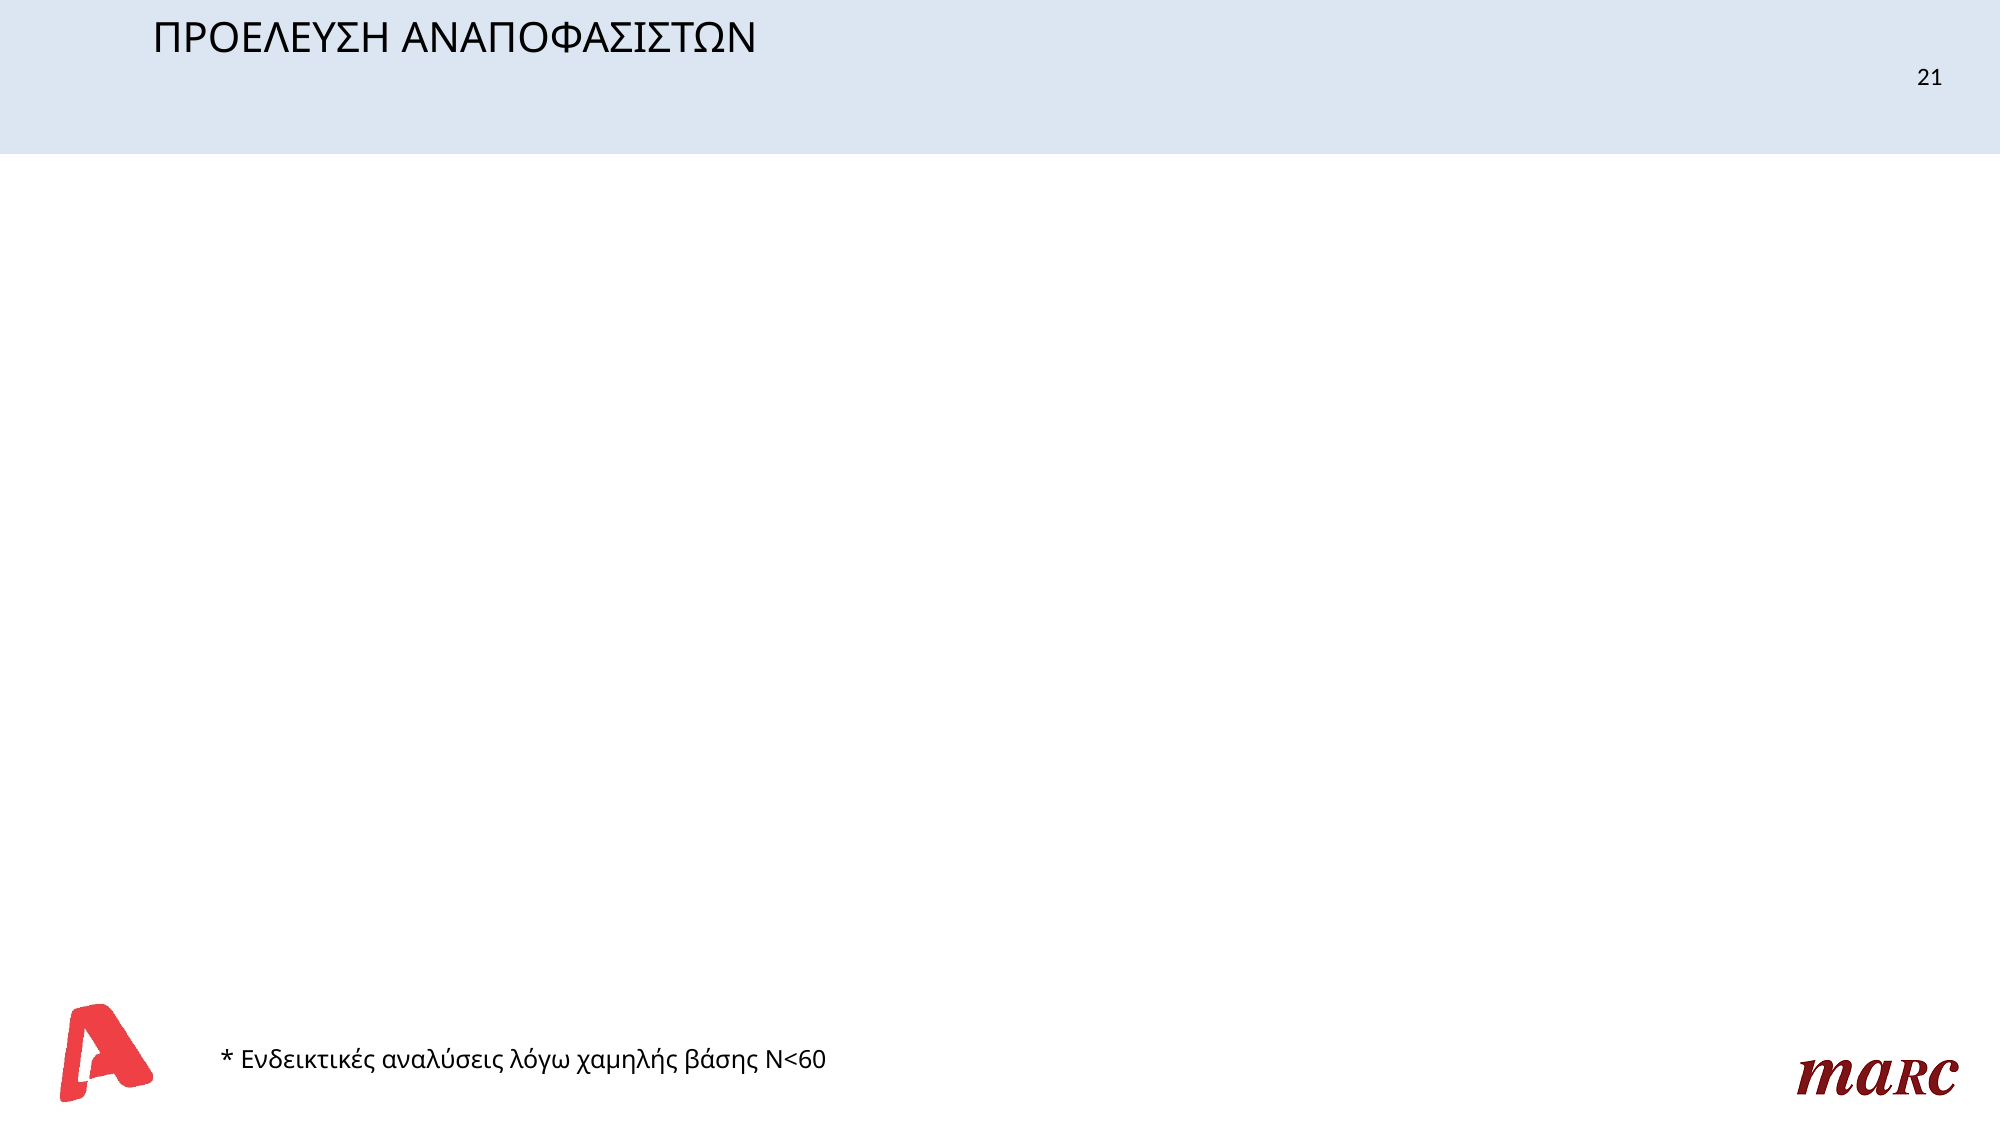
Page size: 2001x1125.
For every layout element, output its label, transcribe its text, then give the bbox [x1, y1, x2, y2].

picture [1784, 1049, 1972, 1103]
text_box <αριθμός> [1863, 9, 1998, 142]
picture [0, 978, 201, 1121]
text_box * Ενδεικτικές αναλύσεις λόγω χαμηλής βάσης Ν<60 [205, 1035, 949, 1081]
title ΠΡΟΕΛΕΥΣΗ ΑΝΑΠΟΦΑΣΙΣΤΩΝ [137, 9, 1863, 142]
